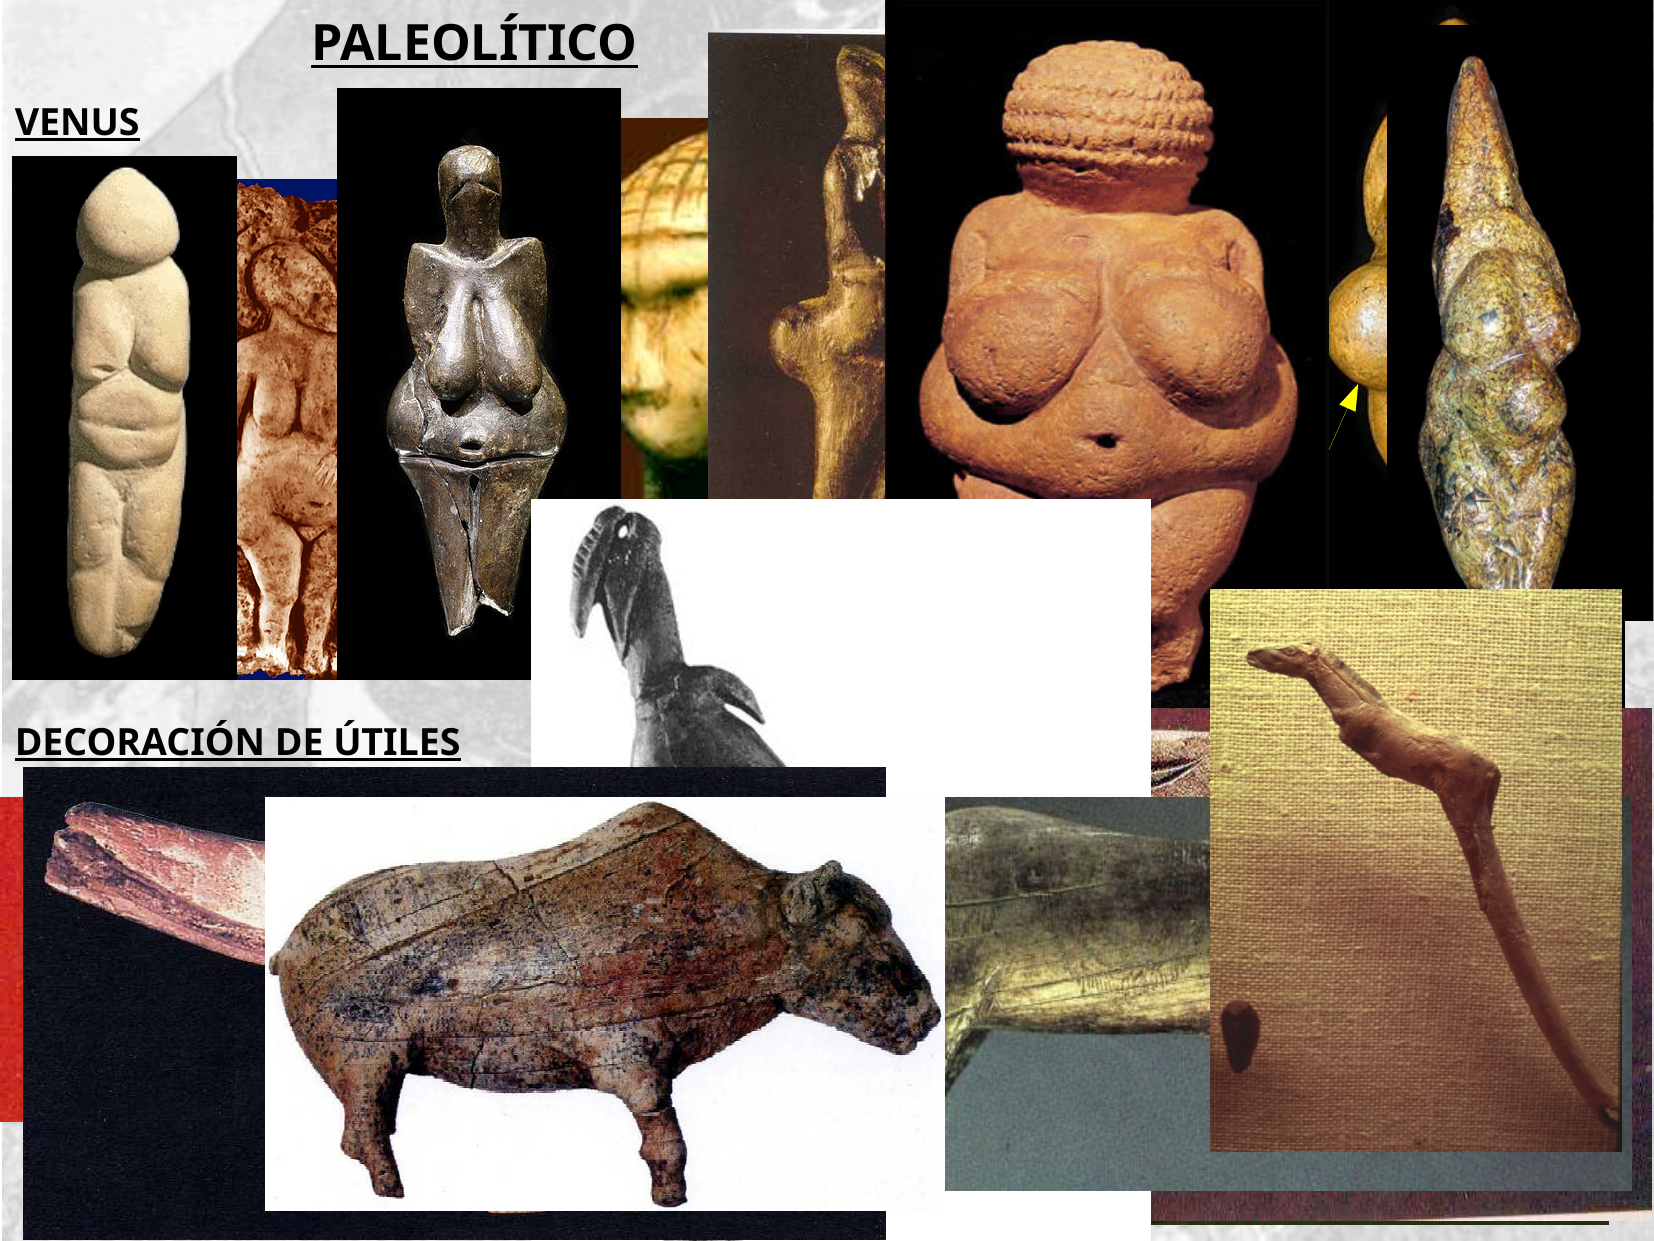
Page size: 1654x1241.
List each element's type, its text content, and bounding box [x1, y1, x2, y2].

text_box VENUS [0, 88, 166, 148]
text_box DECORACIÓN DE ÚTILES [0, 708, 514, 768]
text_box PALEOLÍTICO [296, 0, 680, 75]
picture [0, 0, 1654, 1241]
